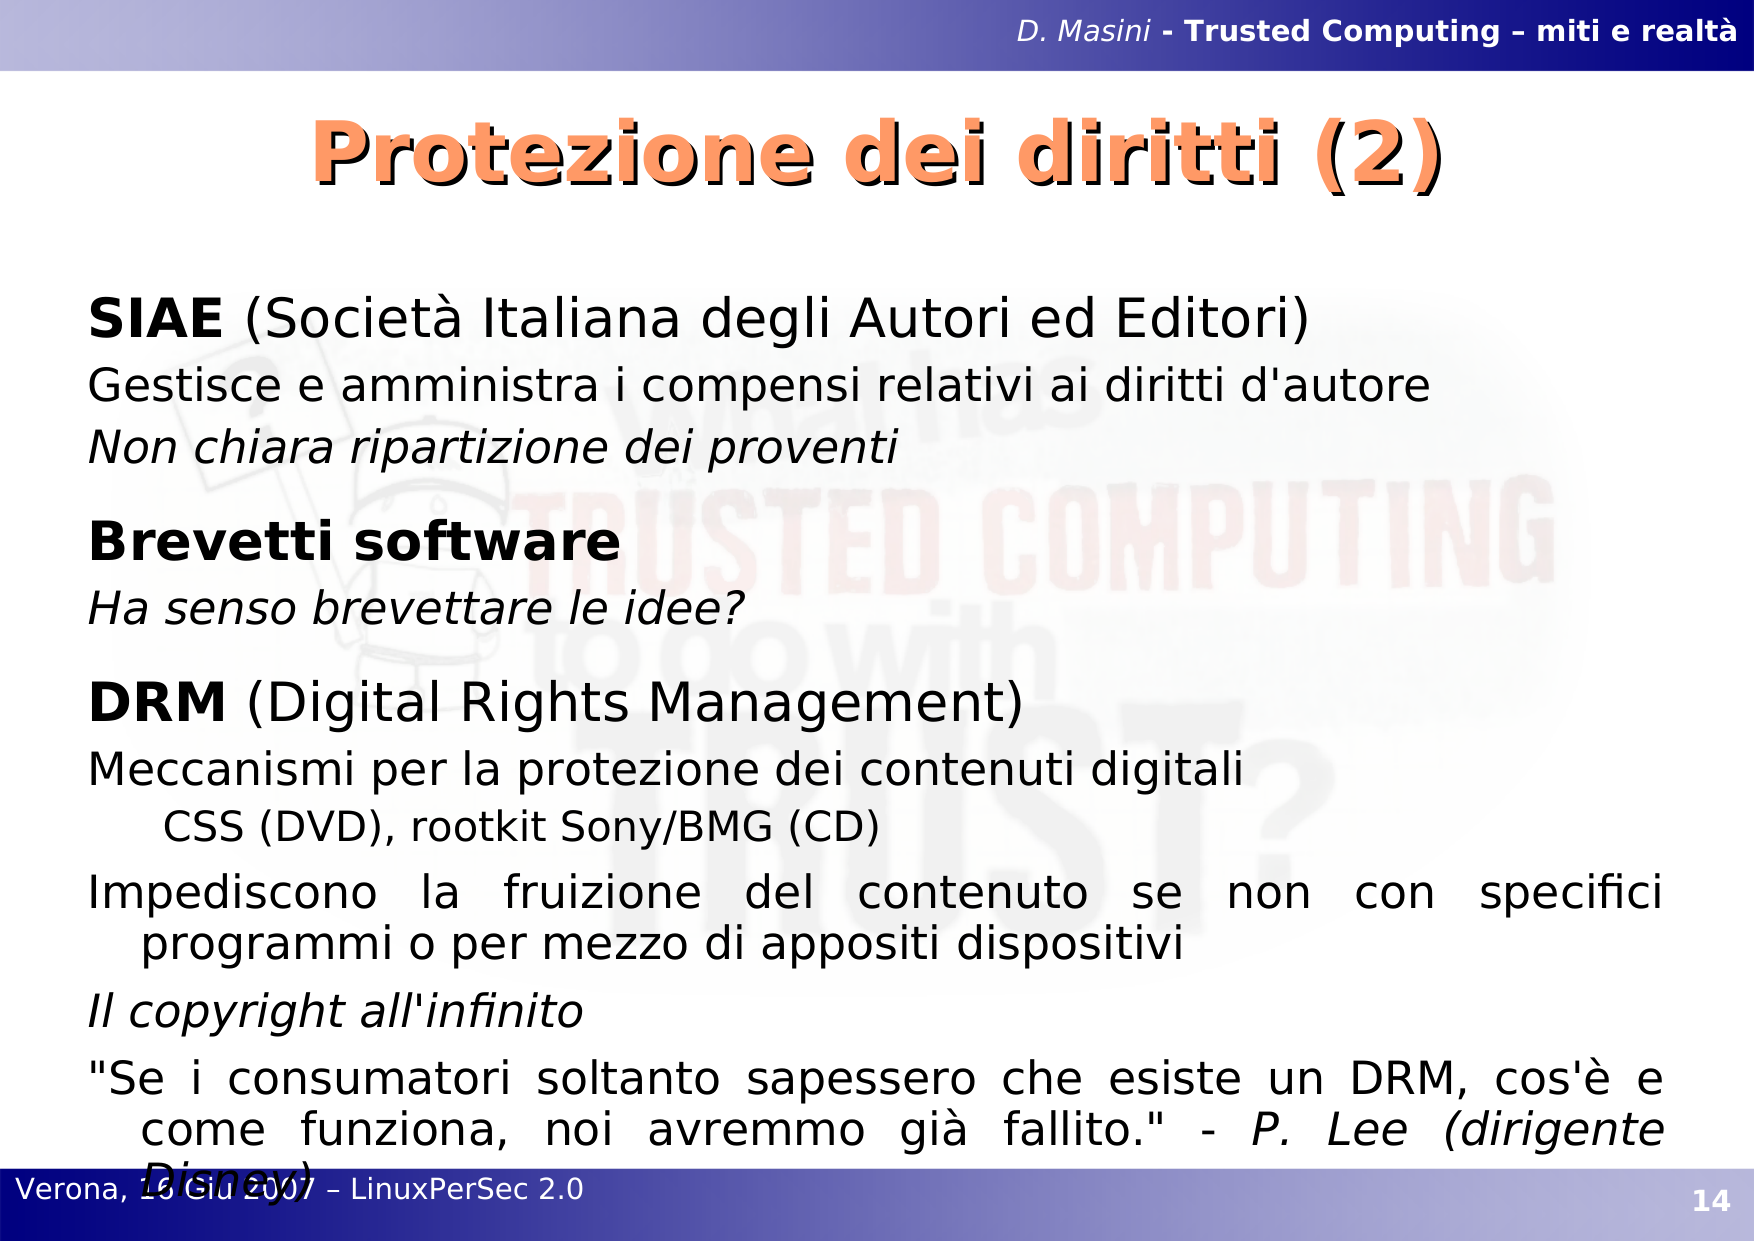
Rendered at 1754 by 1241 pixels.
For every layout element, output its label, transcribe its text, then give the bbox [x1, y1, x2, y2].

picture [0, 0, 1754, 1241]
list SIAE (Società Italiana degli Autori ed Editori) Gestisce e amministra i compensi relativi ai diritti d'autore Non chiara ripartizione dei proventi Brevetti software Ha senso brevettare le idee? DRM (Digital Rights Management) Meccanismi per la protezione dei contenuti digitali CSS (DVD), rootkit Sony/BMG (CD) Impediscono la fruizione del contenuto se non con specifici programmi o per mezzo di appositi dispositivi Il copyright all'infinito "Se i consumatori soltanto sapessero che esiste un DRM, cos'è e come funziona, noi avremmo già fallito." - P. Lee (dirigente Disney) [87, 289, 1667, 1159]
title Protezione dei diritti (2) [87, 49, 1667, 257]
